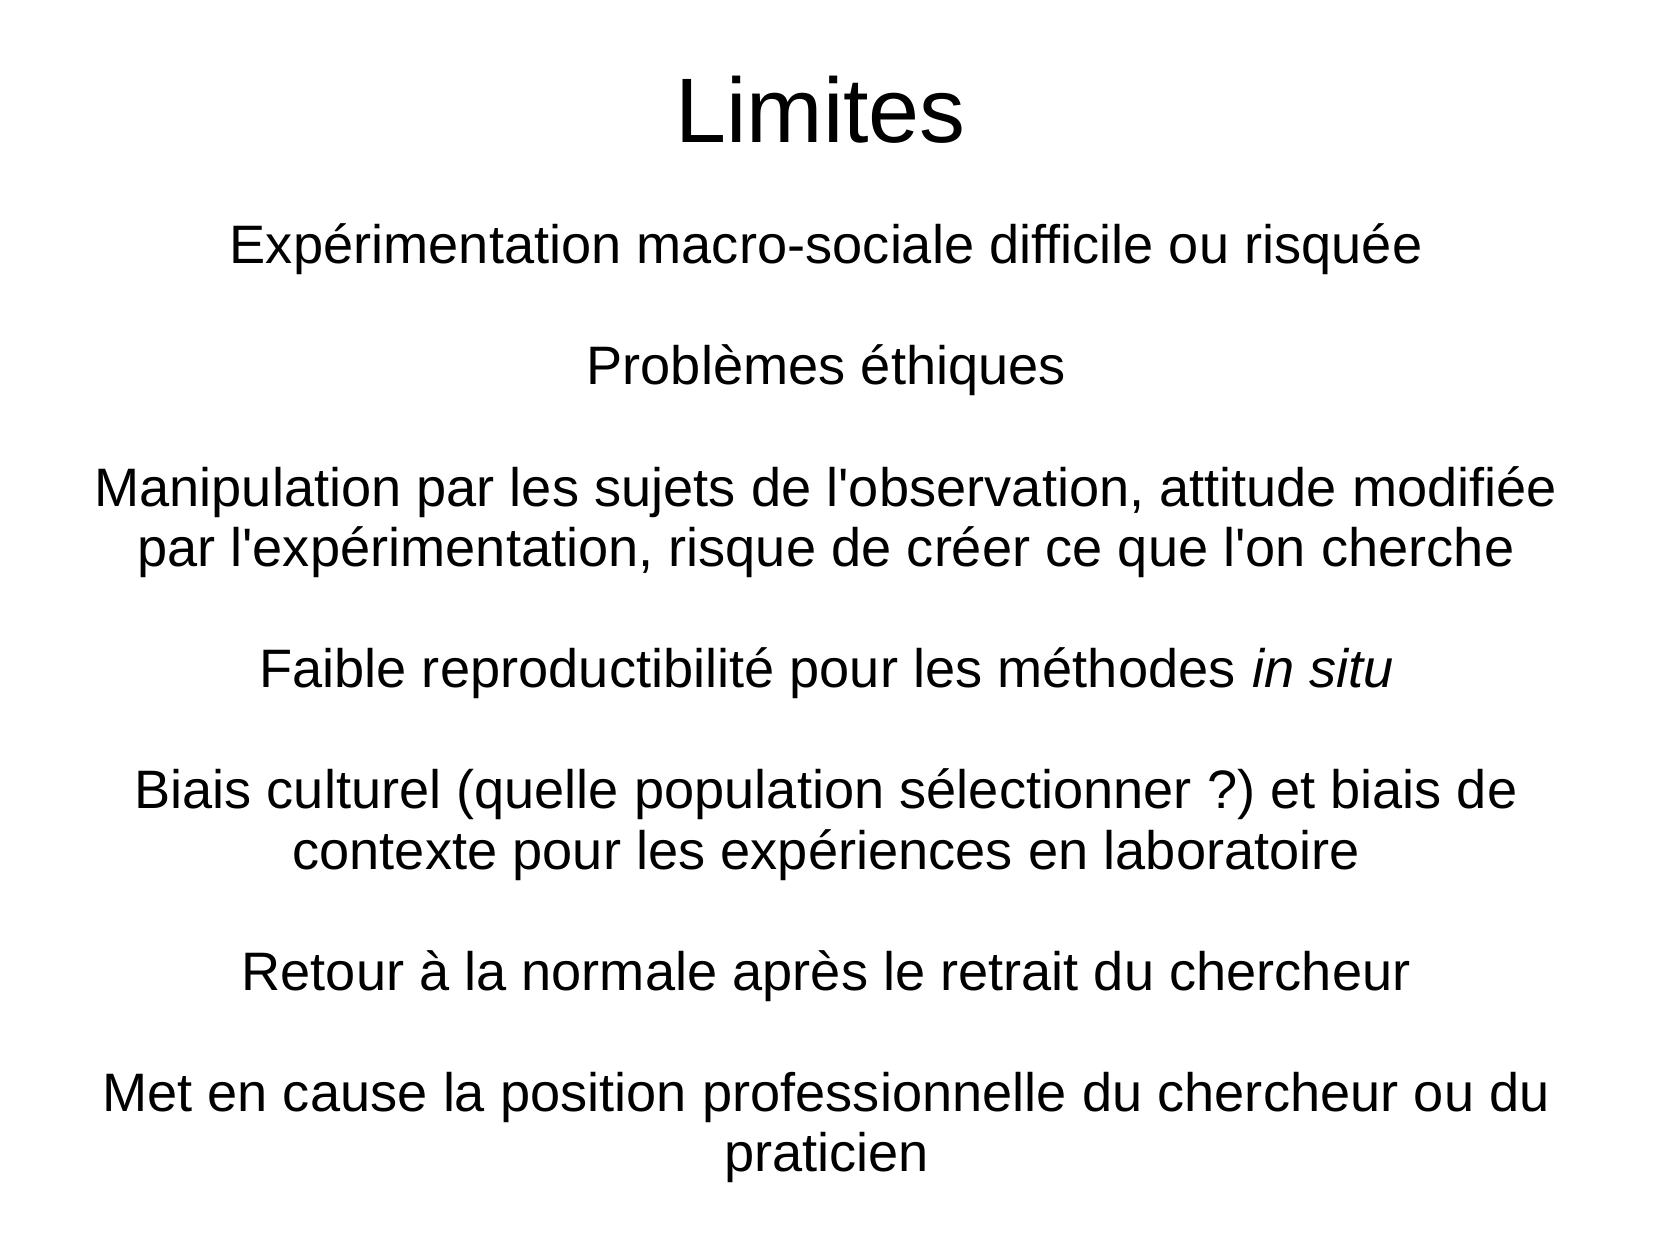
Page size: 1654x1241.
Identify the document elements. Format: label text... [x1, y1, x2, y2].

subtitle Expérimentation macro-sociale difficile ou risquée Problèmes éthiques Manipulation par les sujets de l'observation, attitude modifiée par l'expérimentation, risque de créer ce que l'on cherche Faible reproductibilité pour les méthodes in situ Biais culturel (quelle population sélectionner ?) et biais de contexte pour les expériences en laboratoire Retour à la normale après le retrait du chercheur Met en cause la position professionnelle du chercheur ou du praticien [82, 214, 1571, 1184]
title Limites [76, 14, 1565, 207]
